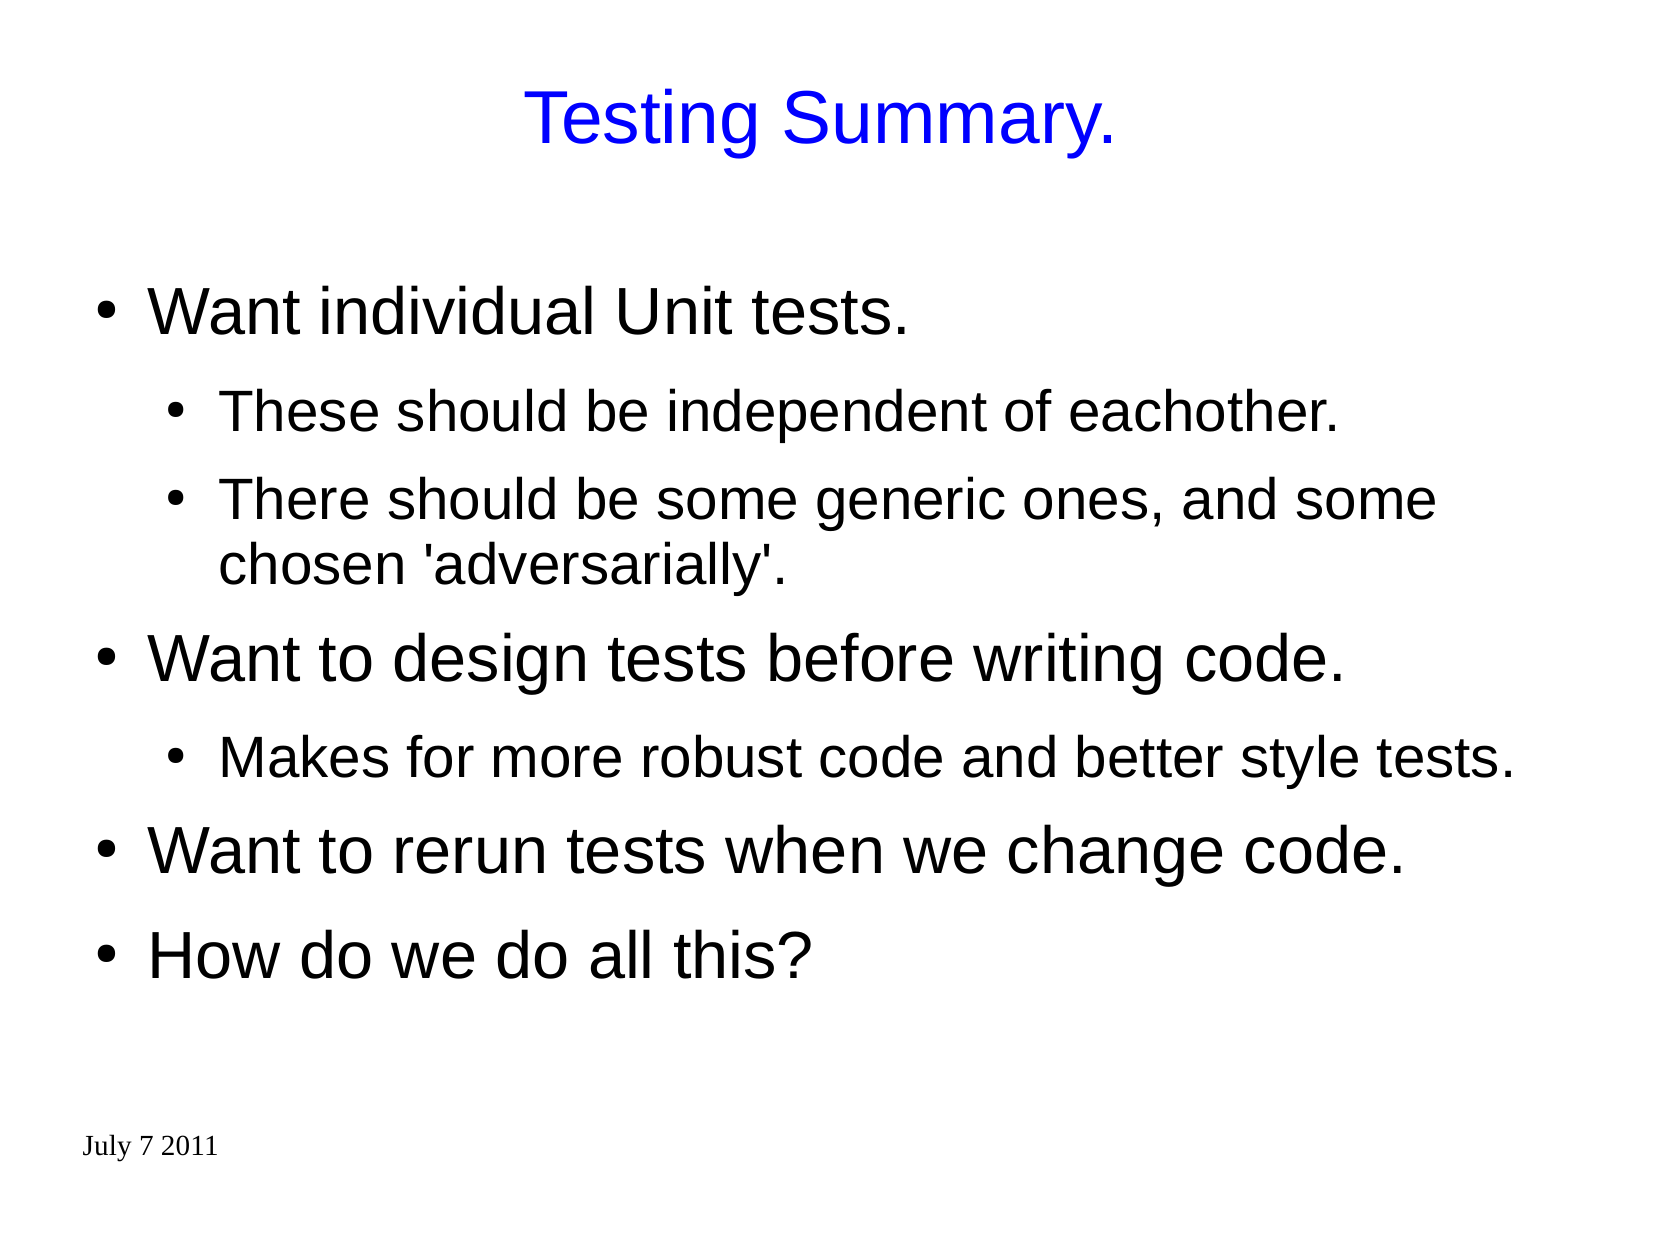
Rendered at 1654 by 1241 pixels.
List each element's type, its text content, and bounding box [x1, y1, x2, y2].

title Testing Summary. [76, 58, 1565, 178]
list Want individual Unit tests. These should be independent of eachother. There should be some generic ones, and some chosen 'adversarially'. Want to design tests before writing code. Makes for more robust code and better style tests. Want to rerun tests when we change code. How do we do all this? [76, 274, 1565, 1093]
